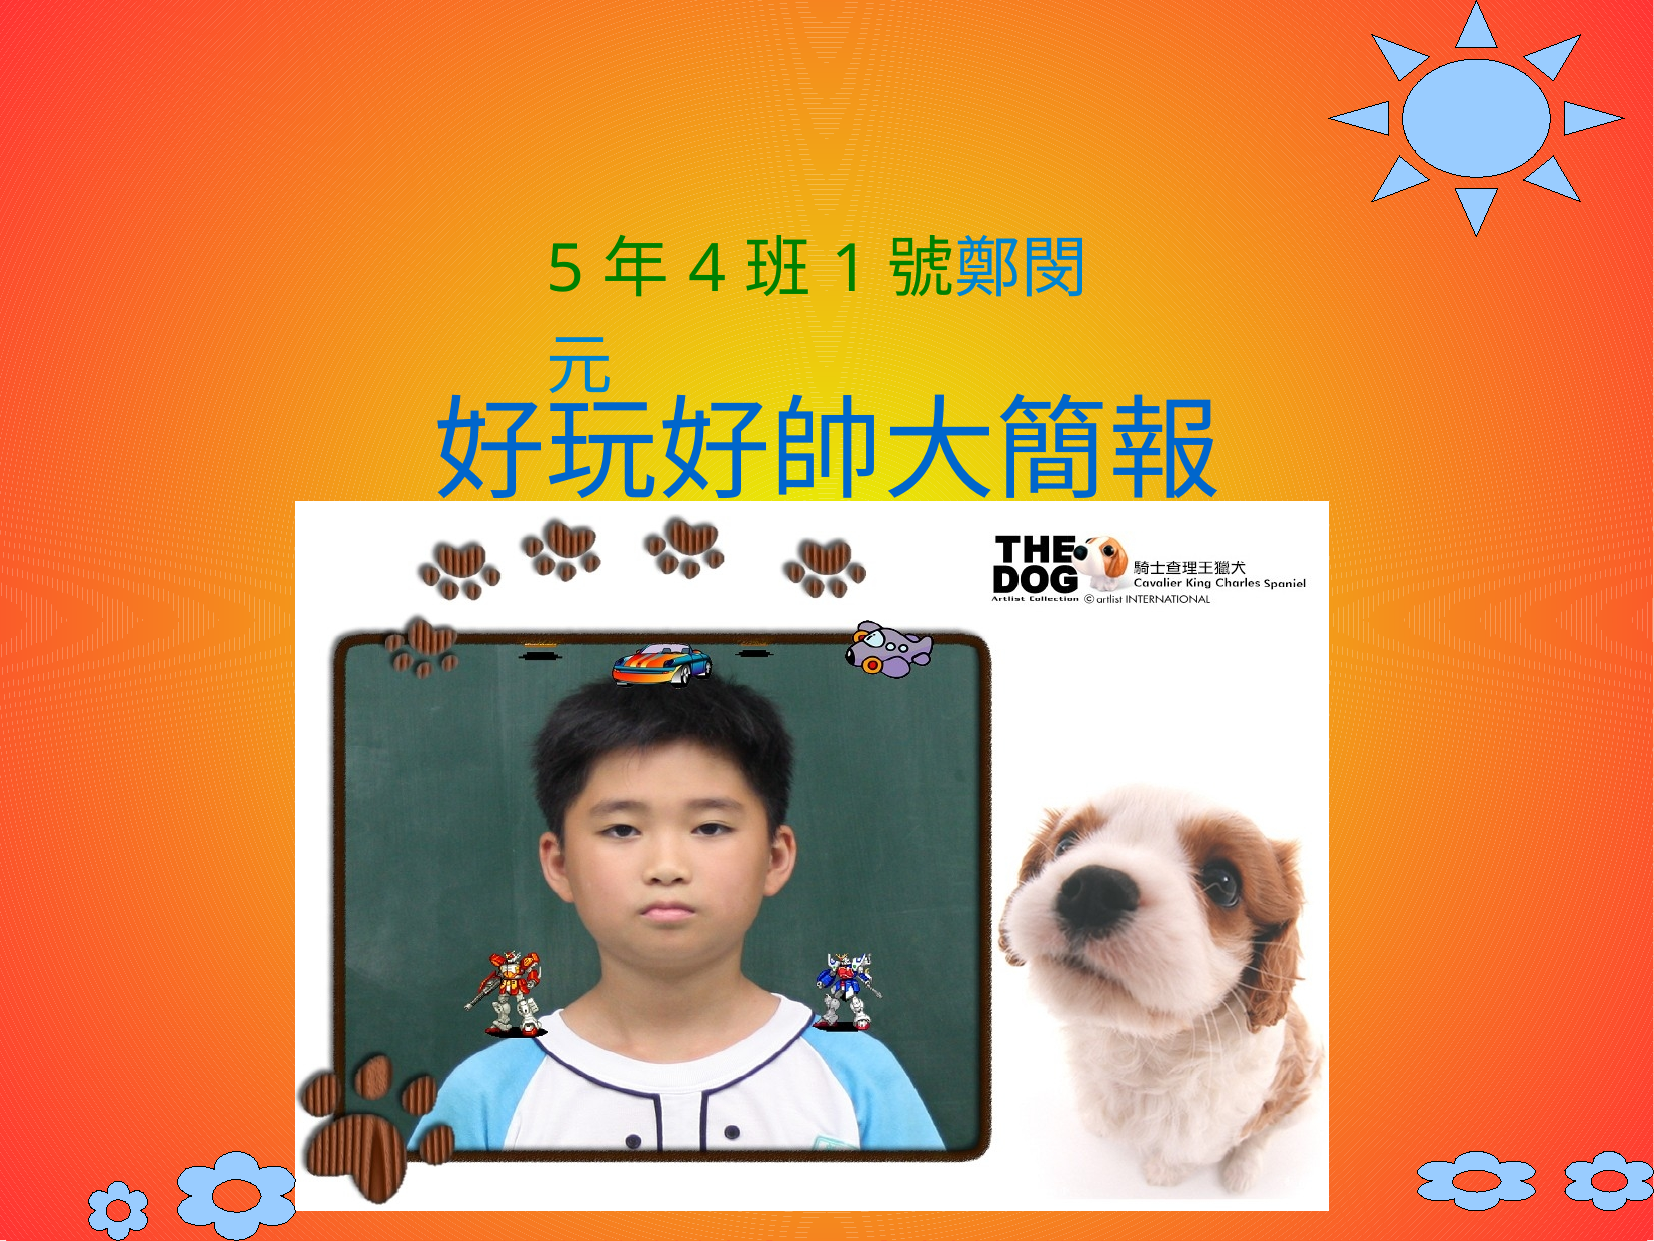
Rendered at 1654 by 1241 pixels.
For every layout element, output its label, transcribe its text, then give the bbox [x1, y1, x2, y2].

text_box [1523, 34, 1581, 81]
text_box [1564, 1151, 1654, 1211]
text_box [88, 1181, 148, 1241]
text_box 好玩好帥大簡報 [413, 352, 1241, 480]
text_box [1328, 101, 1389, 136]
text_box [1417, 1151, 1536, 1211]
text_box [177, 1151, 296, 1241]
text_box 5年4班1號鄭閔元 [531, 206, 1123, 296]
text_box [1402, 59, 1551, 178]
text_box [1455, 0, 1498, 48]
text_box [1371, 34, 1430, 81]
text_box [1523, 155, 1581, 202]
text_box [1455, 188, 1498, 237]
picture [295, 501, 1329, 1211]
text_box [1371, 155, 1430, 202]
text_box [1564, 101, 1625, 136]
